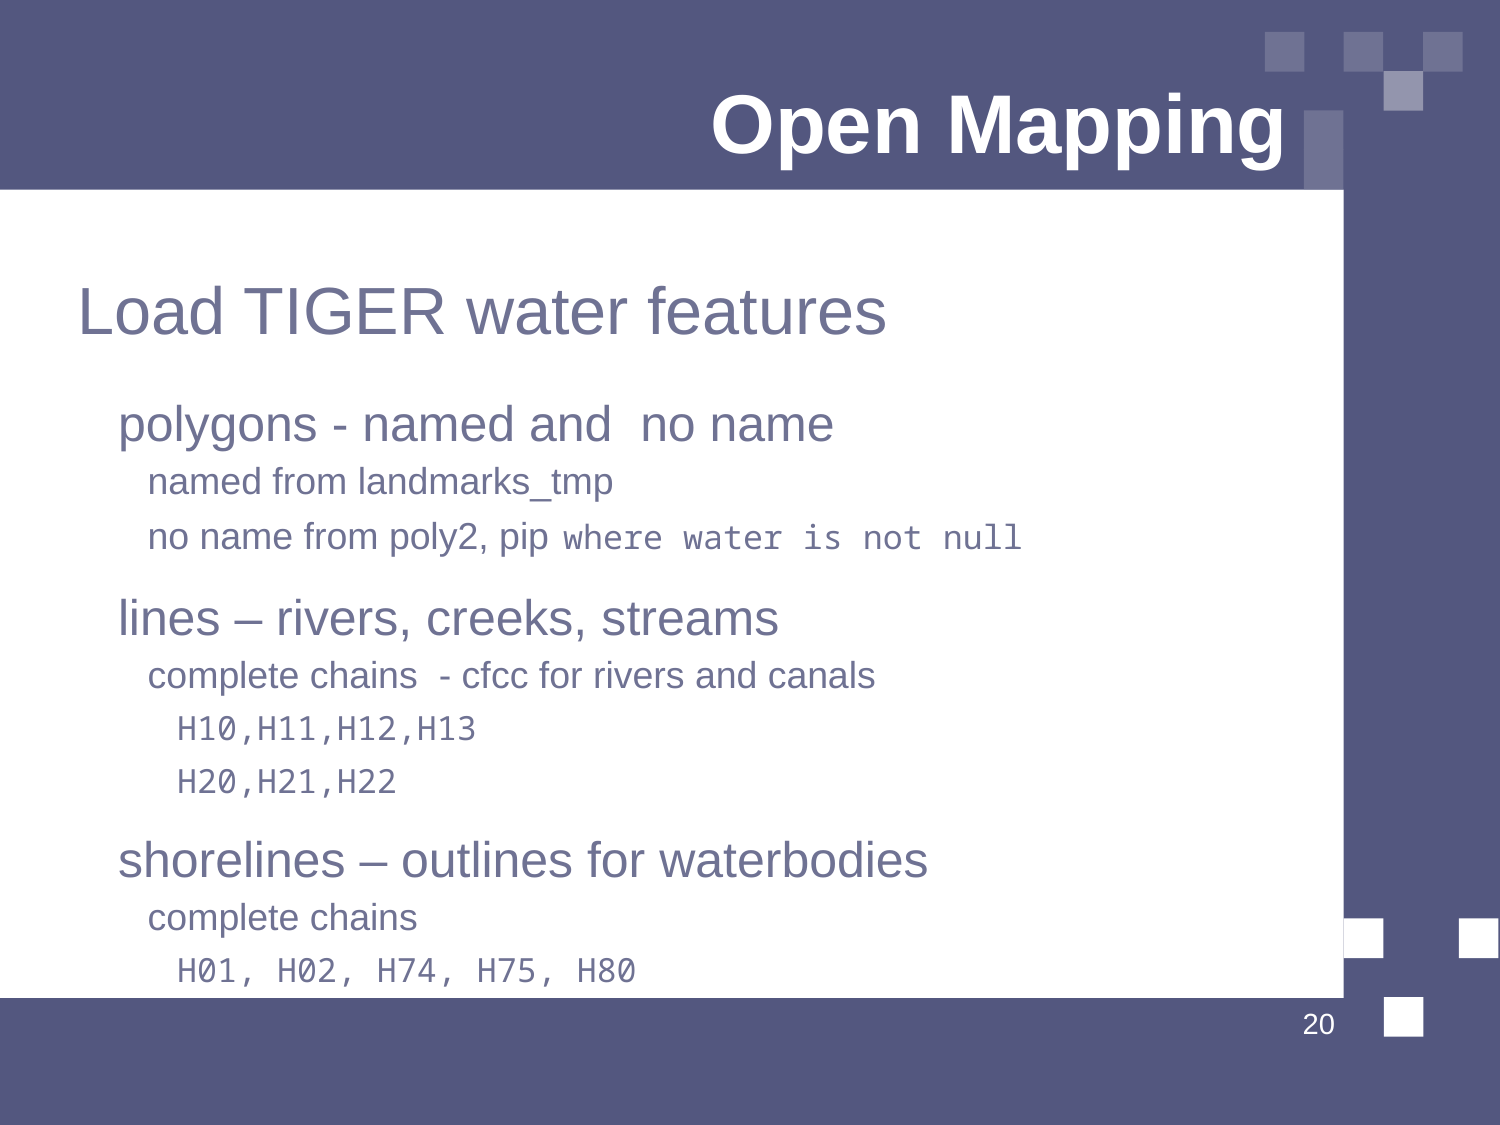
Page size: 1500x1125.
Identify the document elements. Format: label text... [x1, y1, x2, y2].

title Open Mapping [58, 74, 1288, 176]
list Load TIGER water features polygons - named and no name named from landmarks_tmp no name from poly2, pip where water is not null lines – rivers, creeks, streams complete chains - cfcc for rivers and canals H10,H11,H12,H13 H20,H21,H22 shorelines – outlines for waterbodies complete chains H01, H02, H74, H75, H80 [59, 236, 1289, 933]
